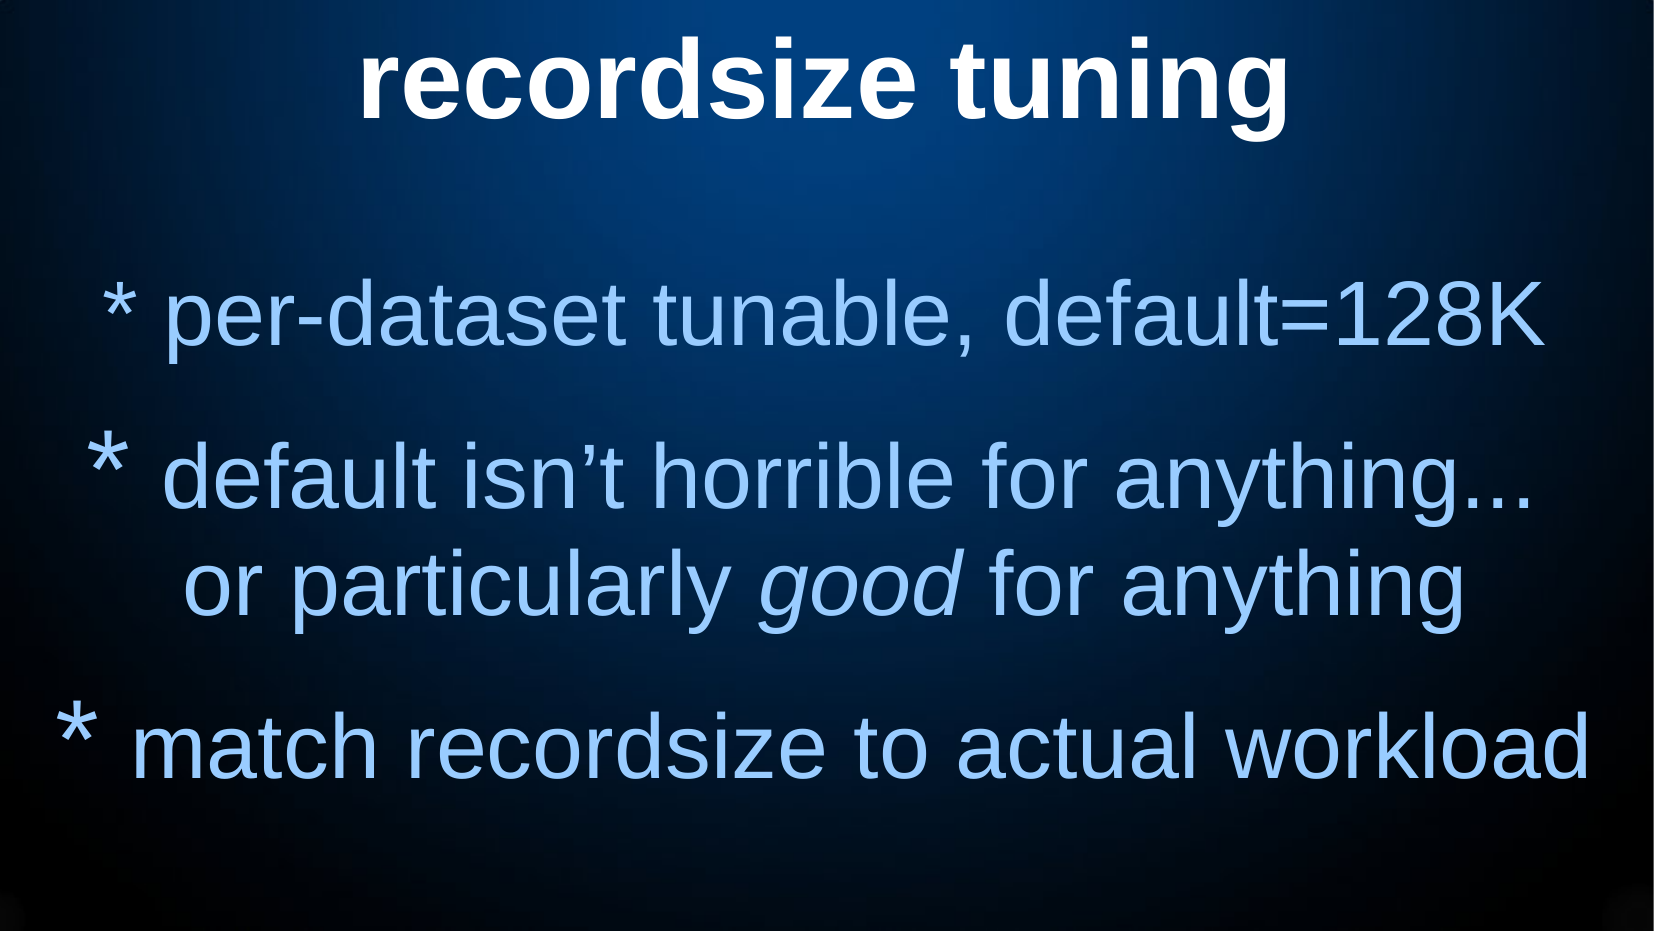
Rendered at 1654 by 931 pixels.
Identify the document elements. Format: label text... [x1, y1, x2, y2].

picture [0, 0, 1654, 931]
title recordsize tuning [0, 2, 1651, 158]
title * per-dataset tunable, default=128K * default isn’t horrible for anything... or particularly good for anything * match recordsize to actual workload [15, 166, 1636, 899]
